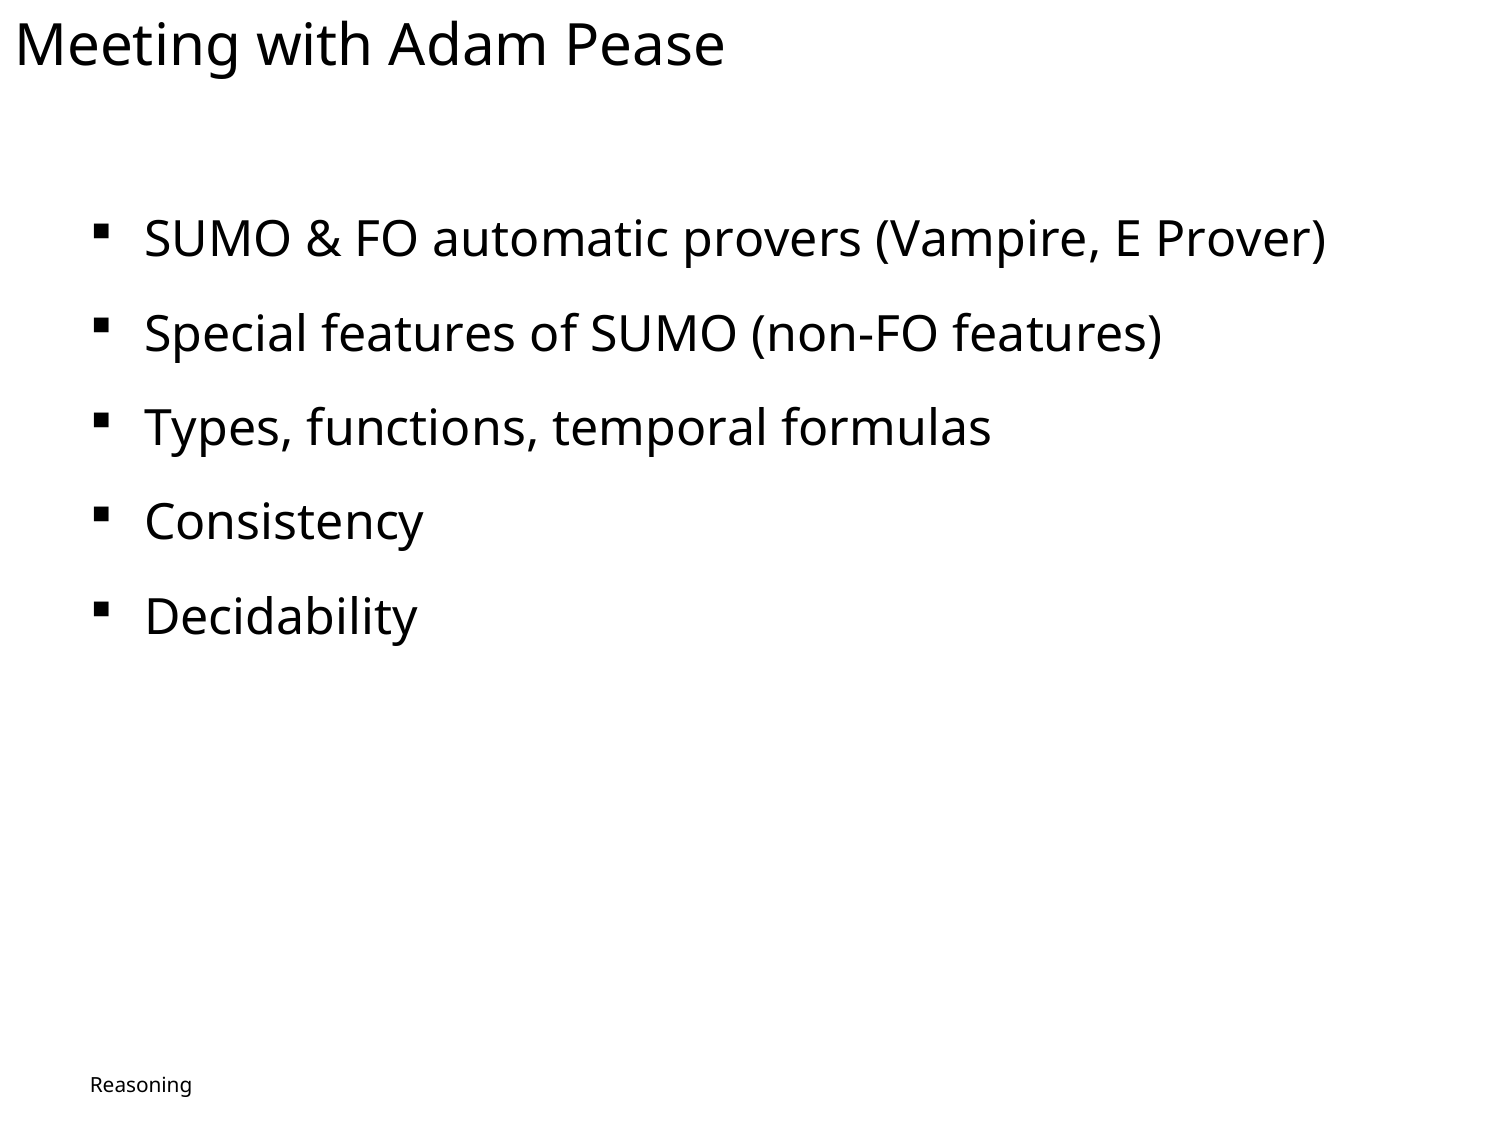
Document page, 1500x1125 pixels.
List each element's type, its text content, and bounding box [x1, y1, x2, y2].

list SUMO & FO automatic provers (Vampire, E Prover) Special features of SUMO (non-FO features) Types, functions, temporal formulas Consistency Decidability [75, 112, 1438, 1035]
title Meeting with Adam Pease [0, 0, 1500, 91]
